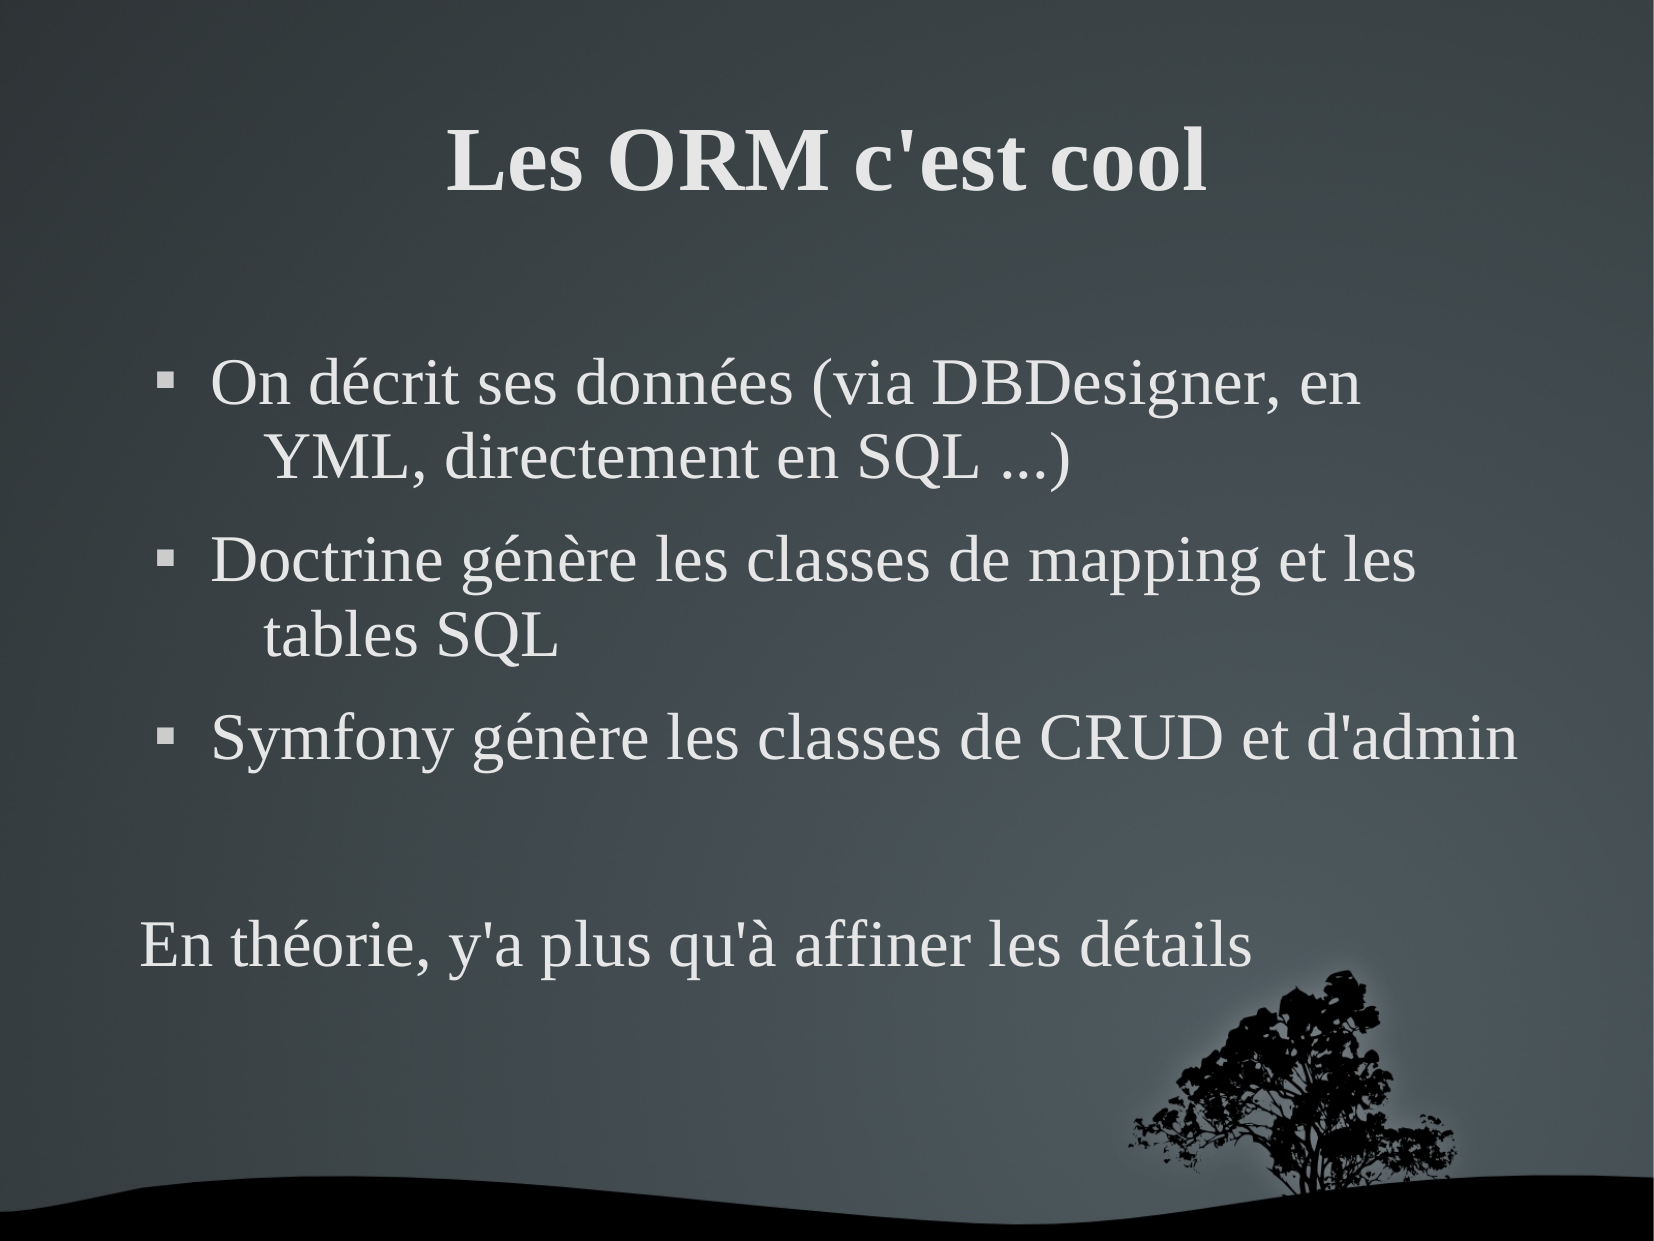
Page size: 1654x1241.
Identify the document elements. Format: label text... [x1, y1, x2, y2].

title Les ORM c'est cool [121, 55, 1534, 263]
picture [0, 0, 1654, 1241]
list On décrit ses données (via DBDesigner, en YML, directement en SQL ...) Doctrine génère les classes de mapping et les tables SQL Symfony génère les classes de CRUD et d'admin En théorie, y'a plus qu'à affiner les détails [121, 344, 1534, 1127]
